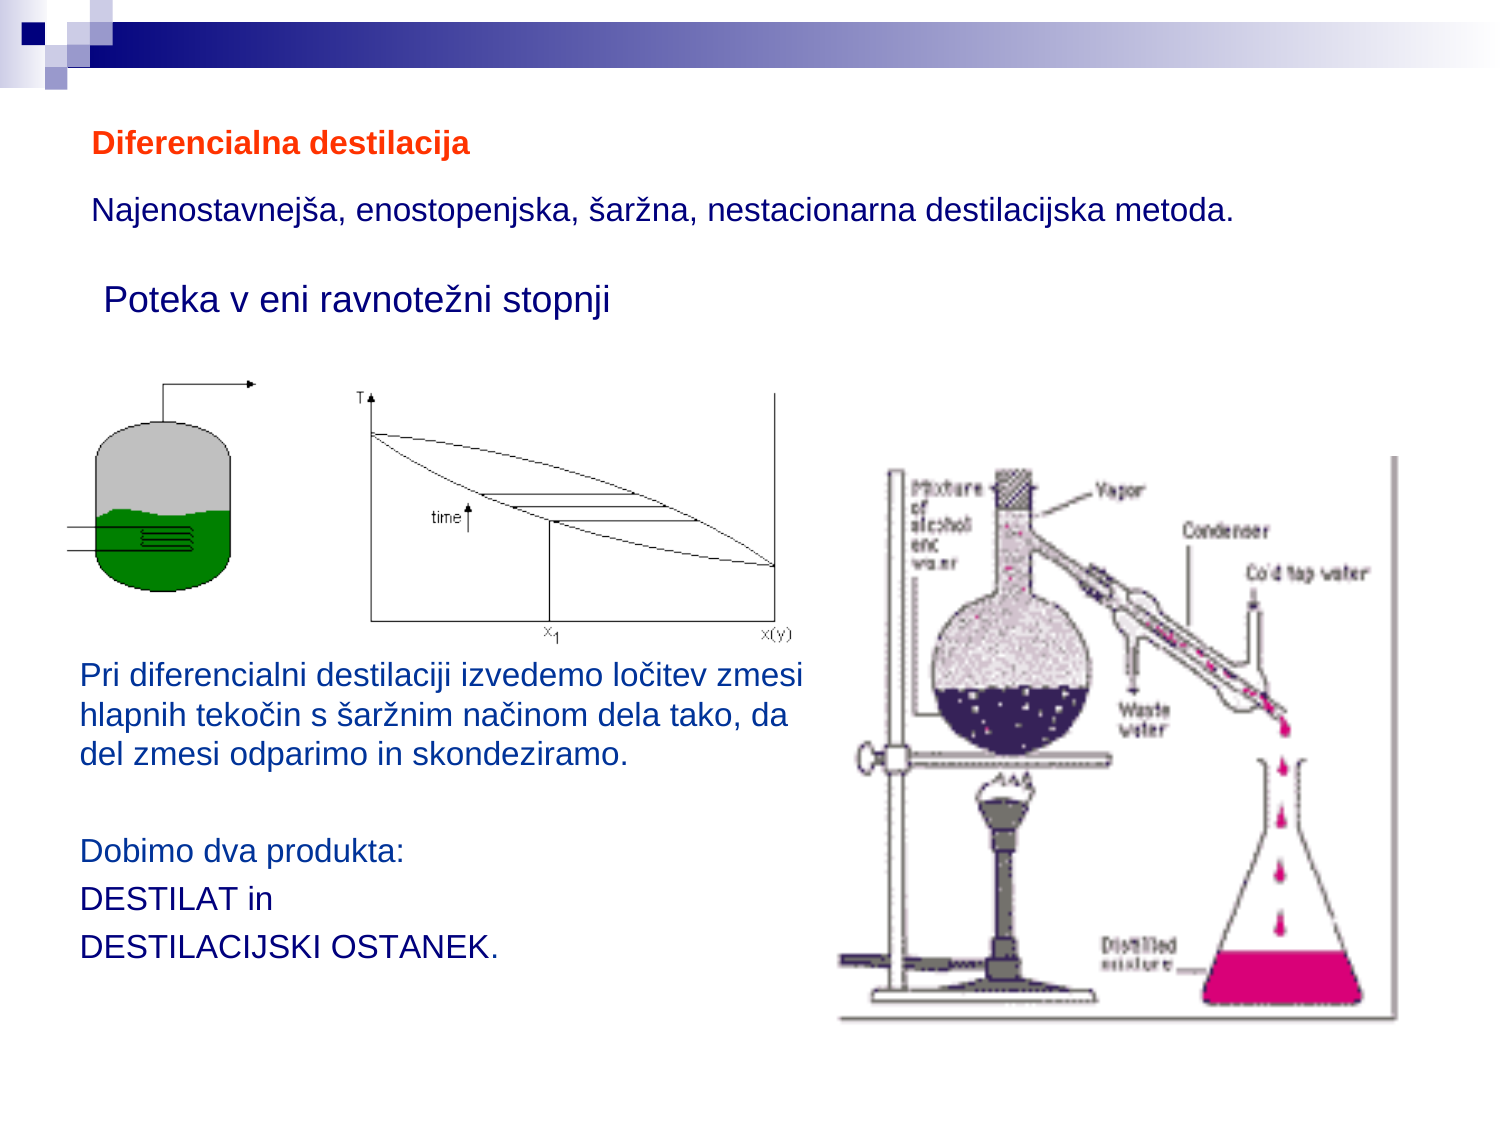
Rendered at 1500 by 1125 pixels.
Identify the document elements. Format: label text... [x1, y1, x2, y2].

text_box Pri diferencialni destilaciji izvedemo ločitev zmesi hlapnih tekočin s šaržnim načinom dela tako, da del zmesi odparimo in skondeziramo. Dobimo dva produkta: DESTILAT in DESTILACIJSKI OSTANEK. [64, 645, 821, 1024]
picture [64, 379, 793, 646]
text_box Najenostavnejša, enostopenjska, šaržna, nestacionarna destilacijska metoda. [76, 172, 1483, 244]
text_box Poteka v eni ravnotežni stopnji [88, 267, 845, 328]
text_box Diferencialna destilacija [76, 113, 1200, 169]
picture [832, 456, 1409, 1032]
